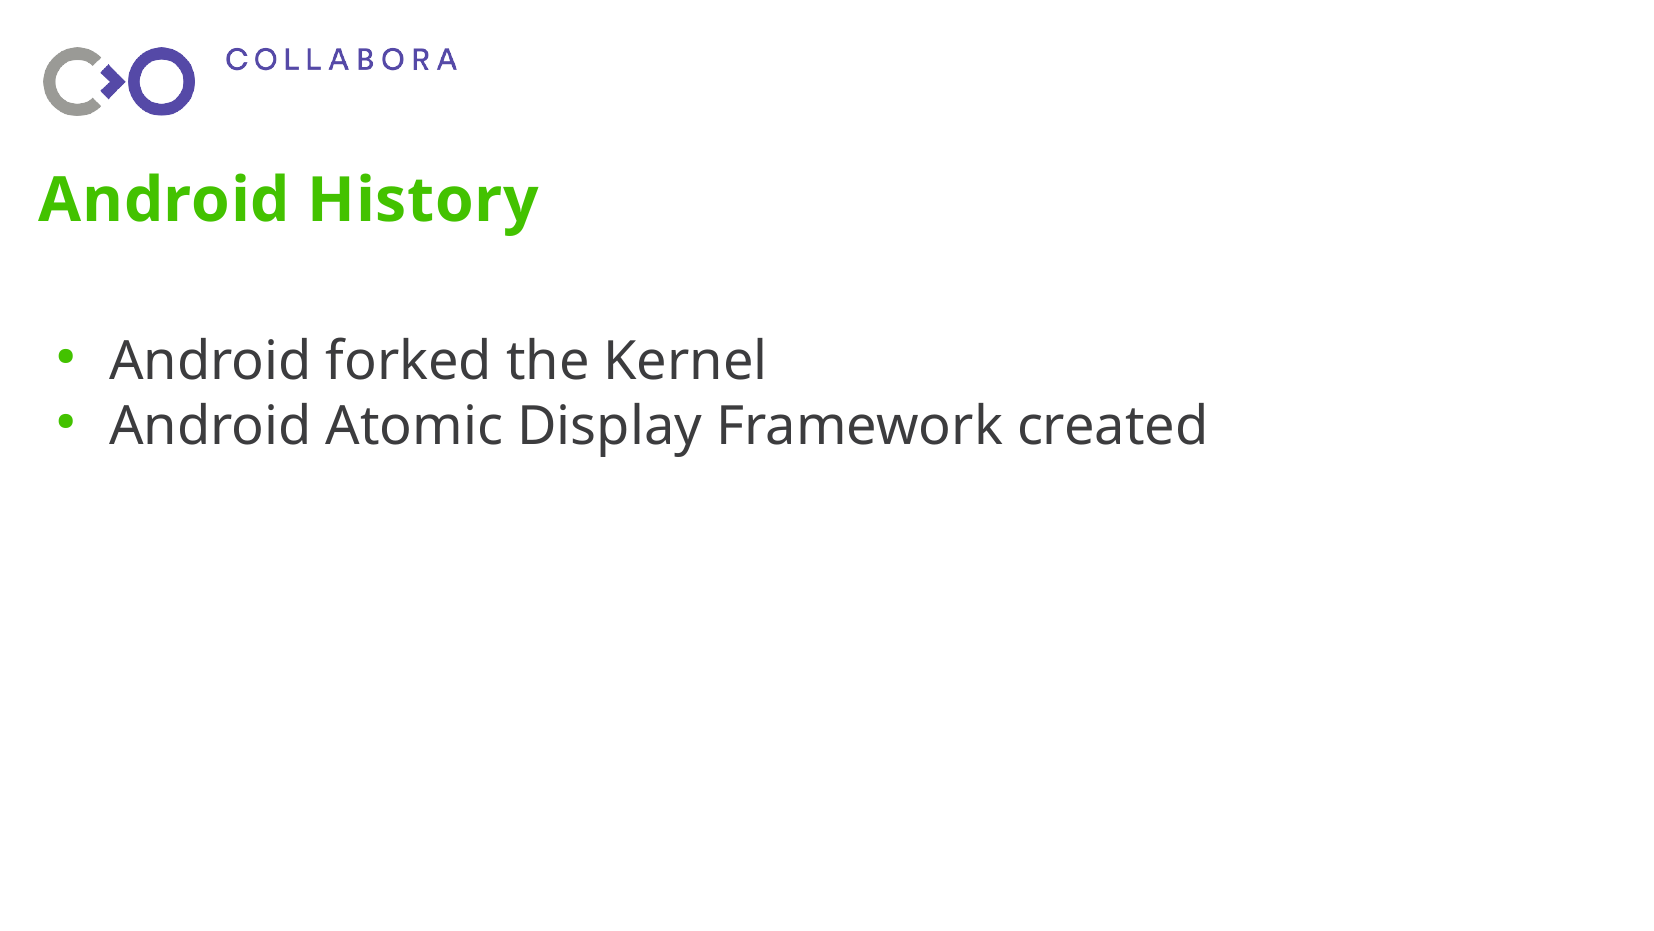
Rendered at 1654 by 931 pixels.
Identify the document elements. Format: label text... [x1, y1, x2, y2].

picture [43, 47, 457, 116]
title Android History [38, 159, 1614, 216]
list Android forked the Kernel Android Atomic Display Framework created [38, 325, 1614, 581]
